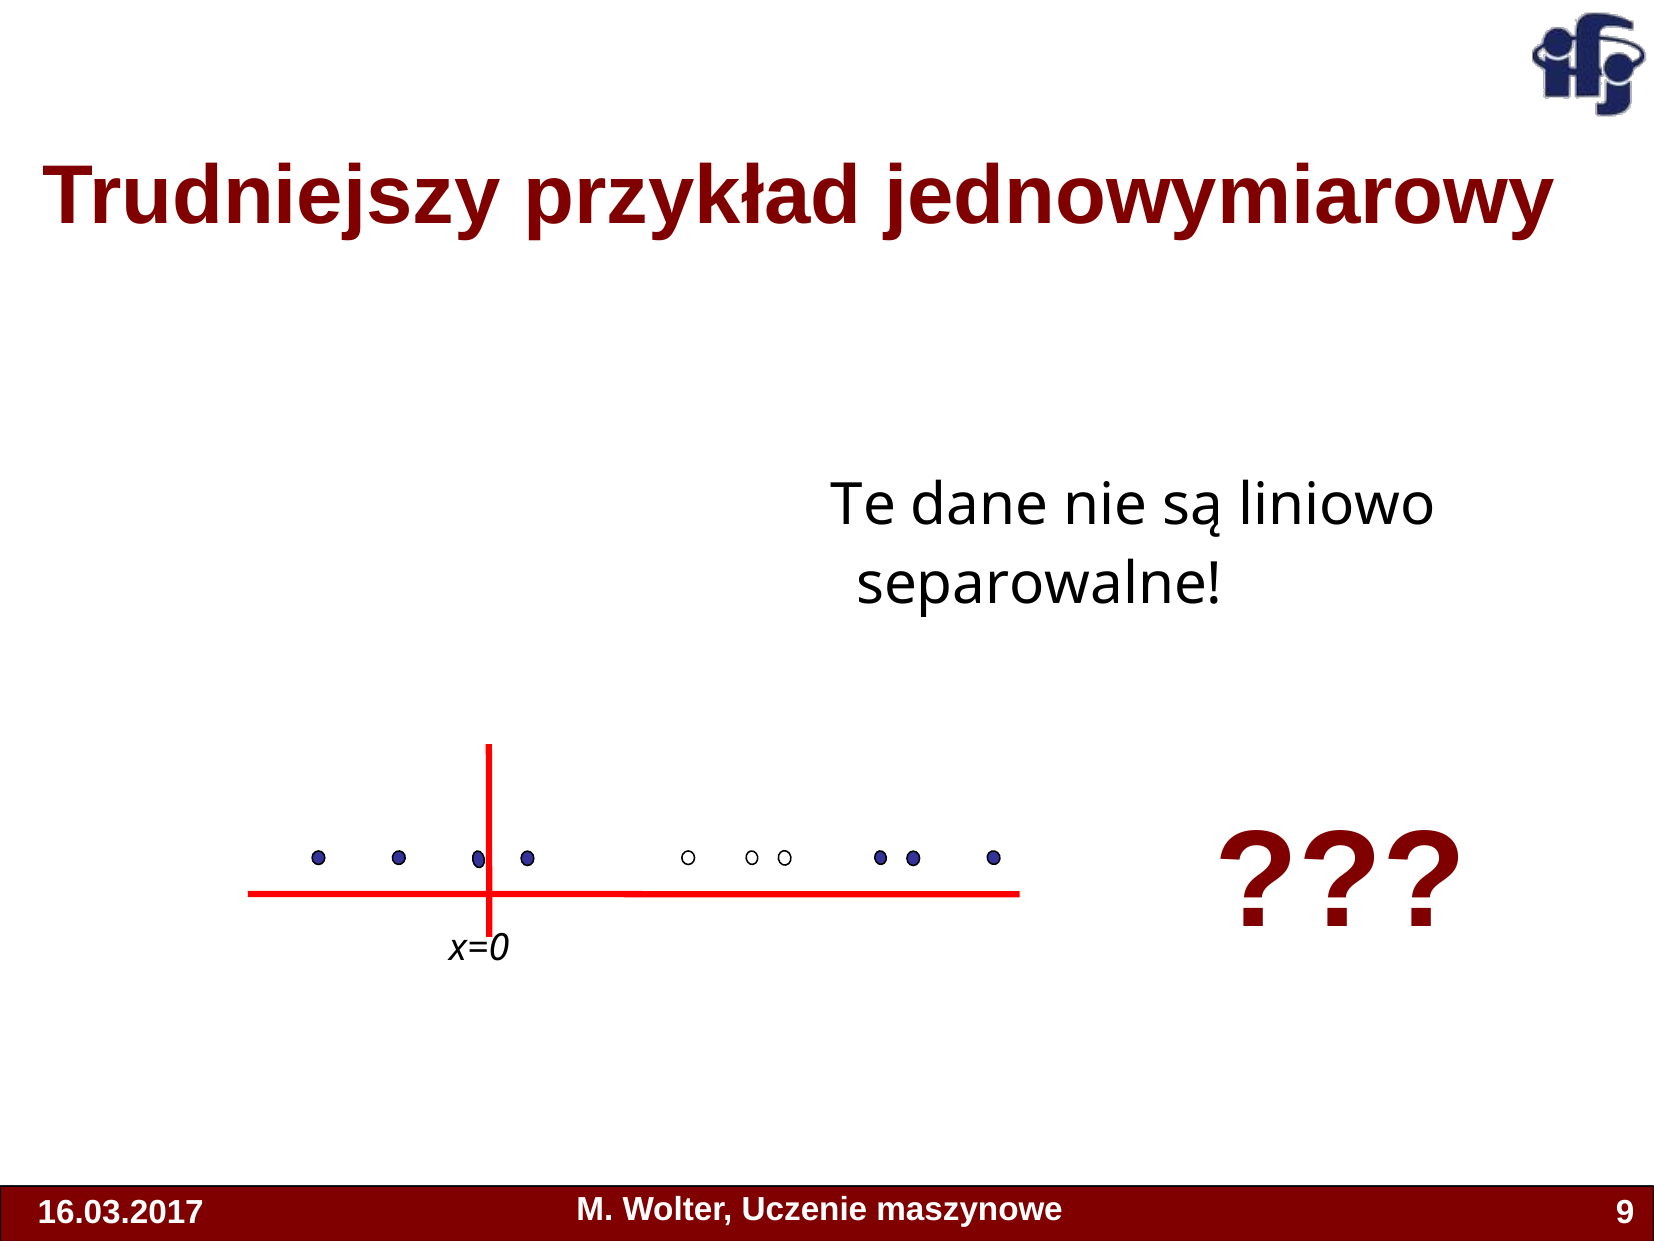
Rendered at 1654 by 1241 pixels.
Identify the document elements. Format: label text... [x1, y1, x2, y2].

title Trudniejszy przykład jednowymiarowy [27, 25, 1571, 248]
text_box [392, 850, 406, 865]
text_box [987, 851, 1000, 865]
text_box Te dane nie są liniowo separowalne! [785, 454, 1557, 629]
text_box ??? [1200, 795, 1531, 964]
text_box [874, 850, 887, 865]
picture [1525, 0, 1654, 129]
text_box [906, 851, 920, 866]
text_box [681, 850, 695, 865]
text_box [778, 850, 791, 866]
text_box [746, 851, 758, 865]
text_box [312, 850, 325, 865]
text_box [472, 851, 485, 868]
text_box [521, 851, 534, 866]
text_box x=0 [434, 913, 598, 980]
